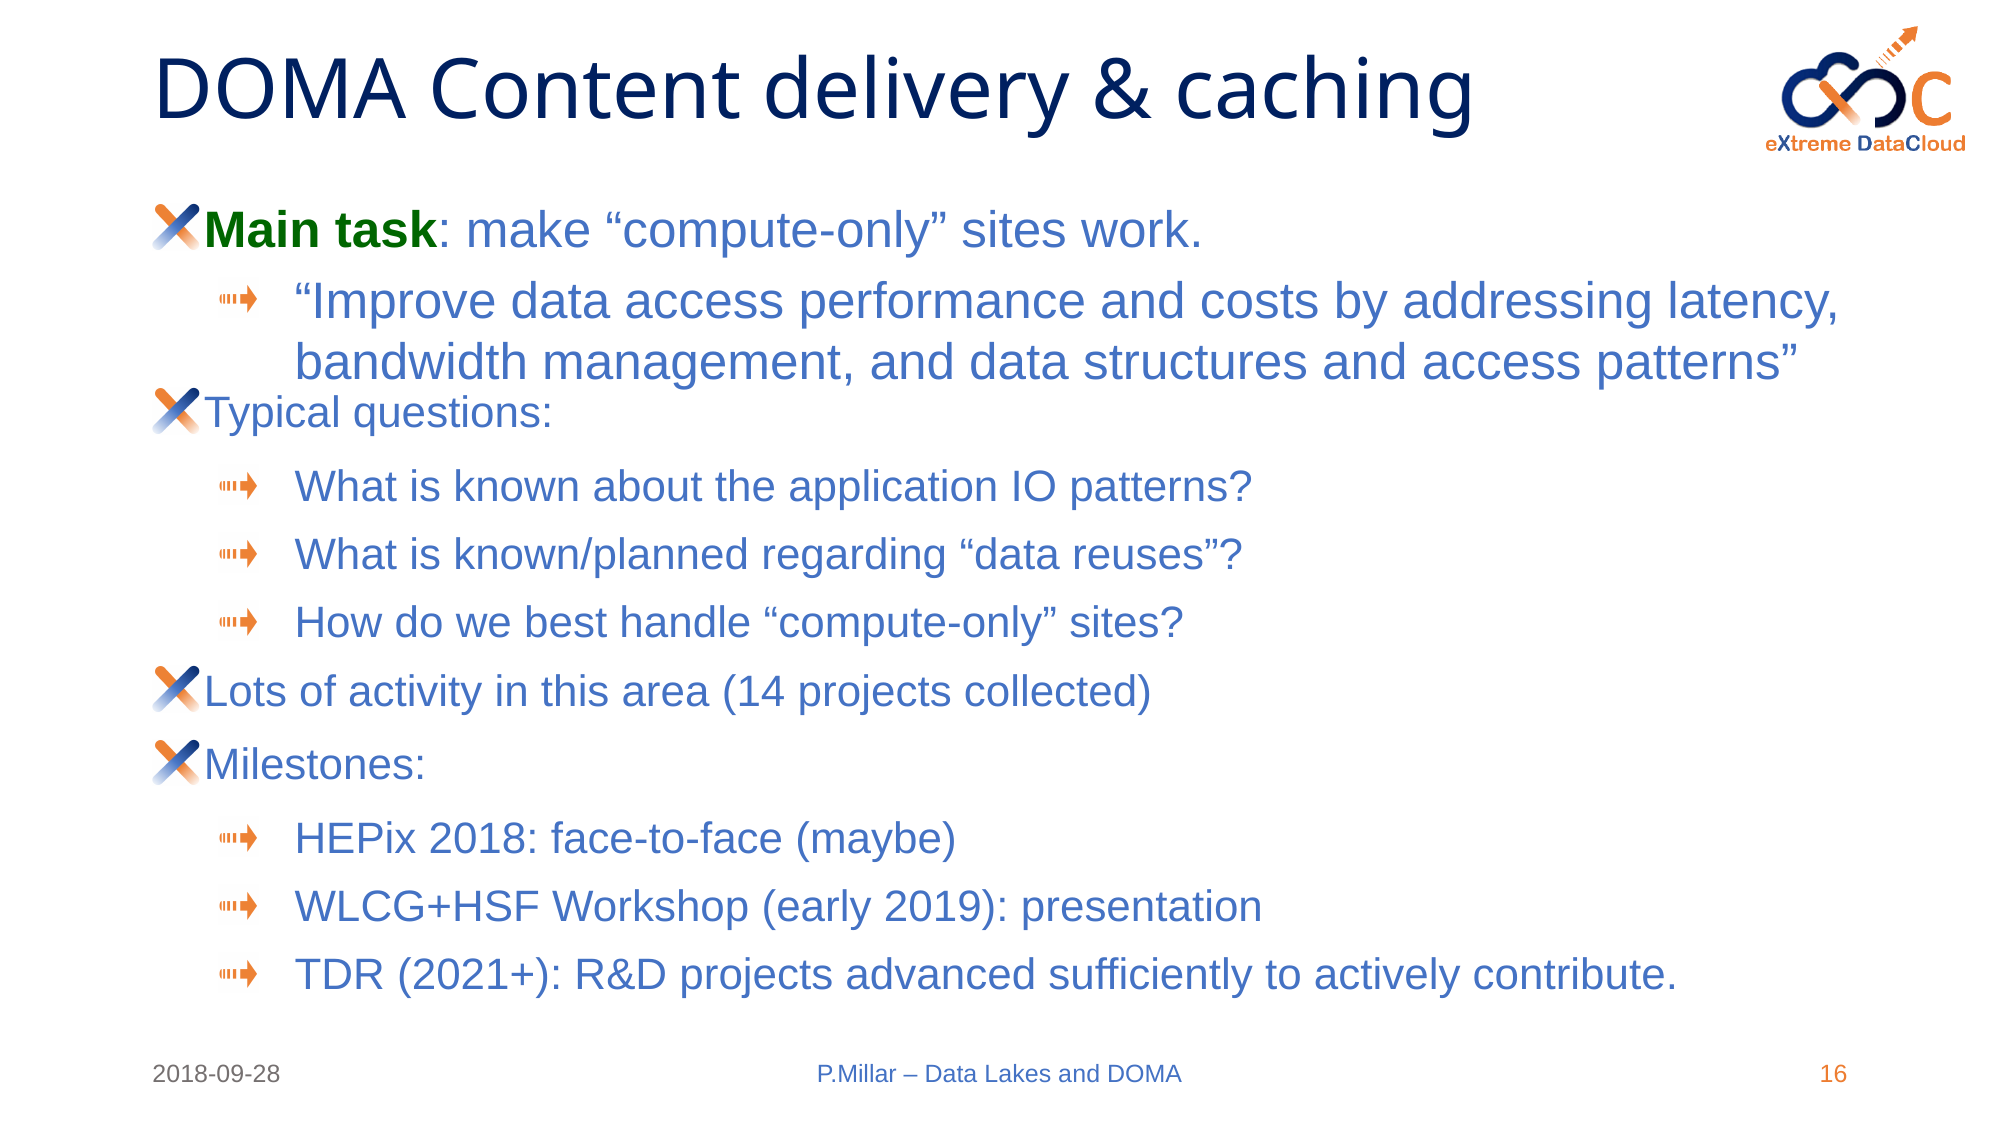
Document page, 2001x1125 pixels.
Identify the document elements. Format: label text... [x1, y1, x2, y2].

title DOMA Content delivery & caching [137, 18, 1777, 152]
list Main task: make “compute-only” sites work. “Improve data access performance and costs by addressing latency, bandwidth management, and data structures and access patterns” Typical questions: What is known about the application IO patterns? What is known/planned regarding “data reuses”? How do we best handle “compute-only” sites? Lots of activity in this area (14 projects collected) Milestones: HEPix 2018: face-to-face (maybe) WLCG+HSF Workshop (early 2019): presentation TDR (2021+): R&D projects advanced sufficiently to actively contribute. [137, 189, 1863, 1014]
footer P.Millar – Data Lakes and DOMA [662, 1042, 1338, 1103]
slide_number 2018-09-28 [137, 1042, 588, 1103]
picture [1740, 18, 1985, 170]
slide_number <number> [1412, 1042, 1863, 1103]
